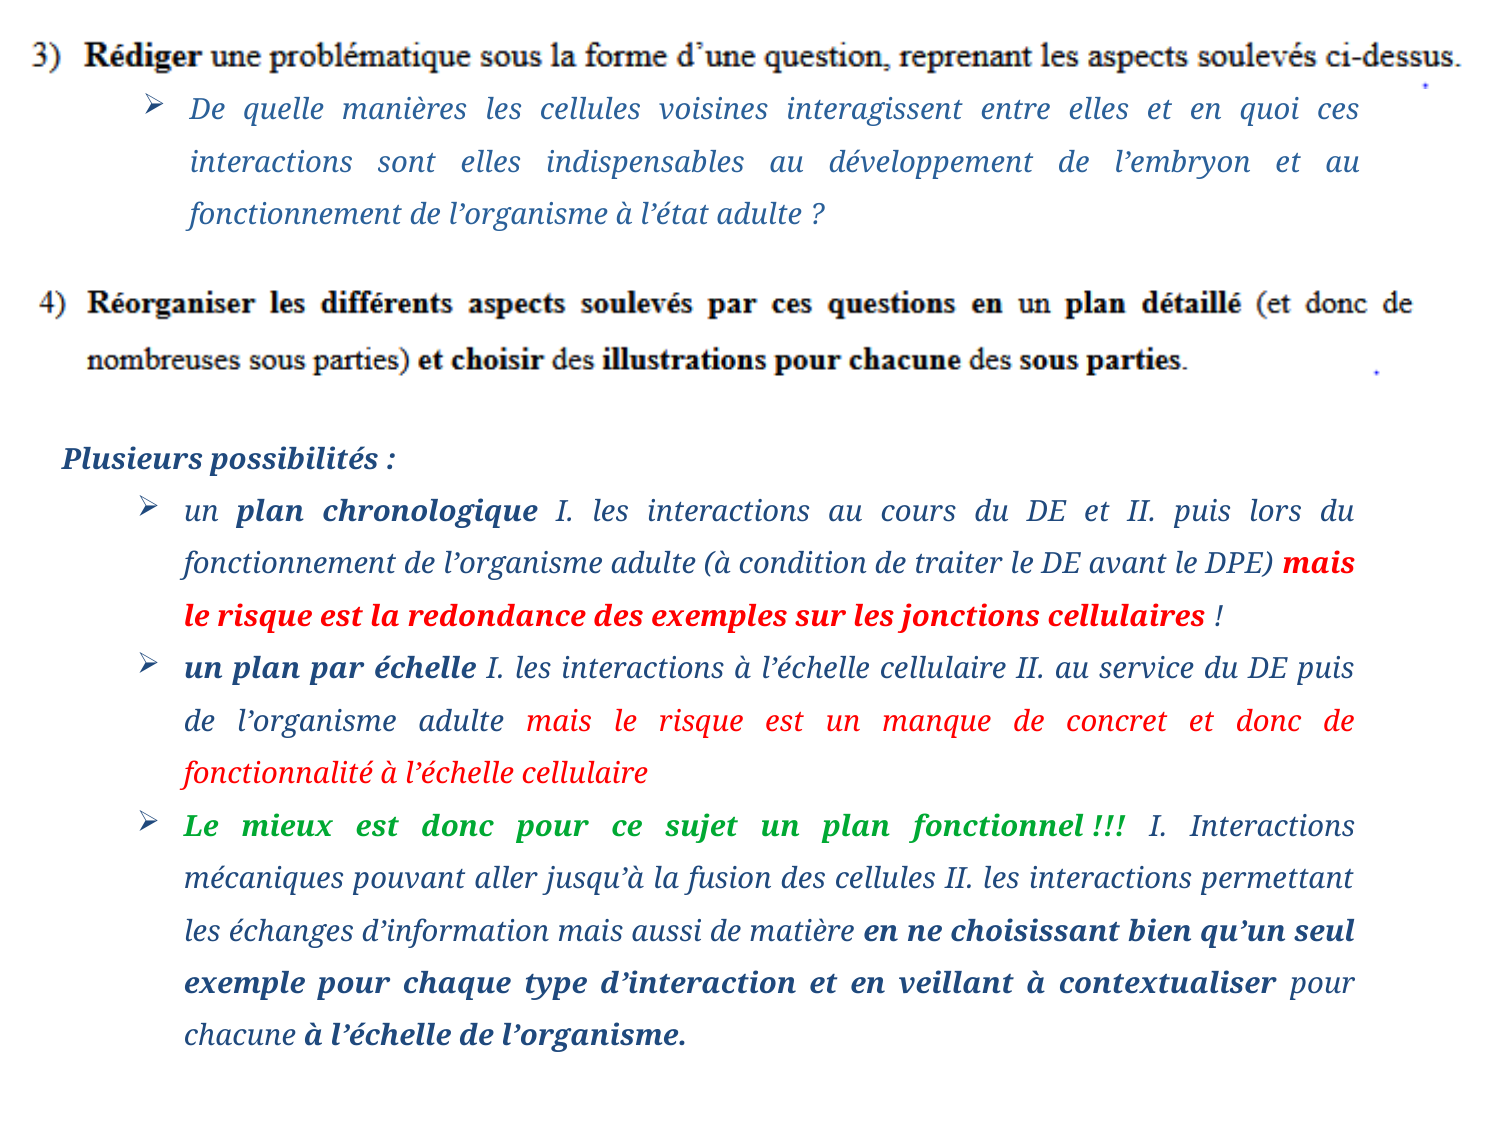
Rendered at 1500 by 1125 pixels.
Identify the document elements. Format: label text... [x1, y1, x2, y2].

picture [11, 23, 1477, 89]
text_box Plusieurs possibilités : un plan chronologique I. les interactions au cours du DE et II. puis lors du fonctionnement de l’organisme adulte (à condition de traiter le DE avant le DPE) mais le risque est la redondance des exemples sur les jonctions cellulaires ! un plan par échelle I. les interactions à l’échelle cellulaire II. au service du DE puis de l’organisme adulte mais le risque est un manque de concret et donc de fonctionnalité à l’échelle cellulaire Le mieux est donc pour ce sujet un plan fonctionnel !!! I. Interactions mécaniques pouvant aller jusqu’à la fusion des cellules II. les interactions permettant les échanges d’information mais aussi de matière en ne choisissant bien qu’un seul exemple pour chaque type d’interaction et en veillant à contextualiser pour chacune à l’échelle de l’organisme. [47, 415, 1371, 1112]
picture [18, 271, 1430, 390]
text_box De quelle manières les cellules voisines interagissent entre elles et en quoi ces interactions sont elles indispensables au développement de l’embryon et au fonctionnement de l’organisme à l’état adulte ? [53, 30, 1376, 358]
